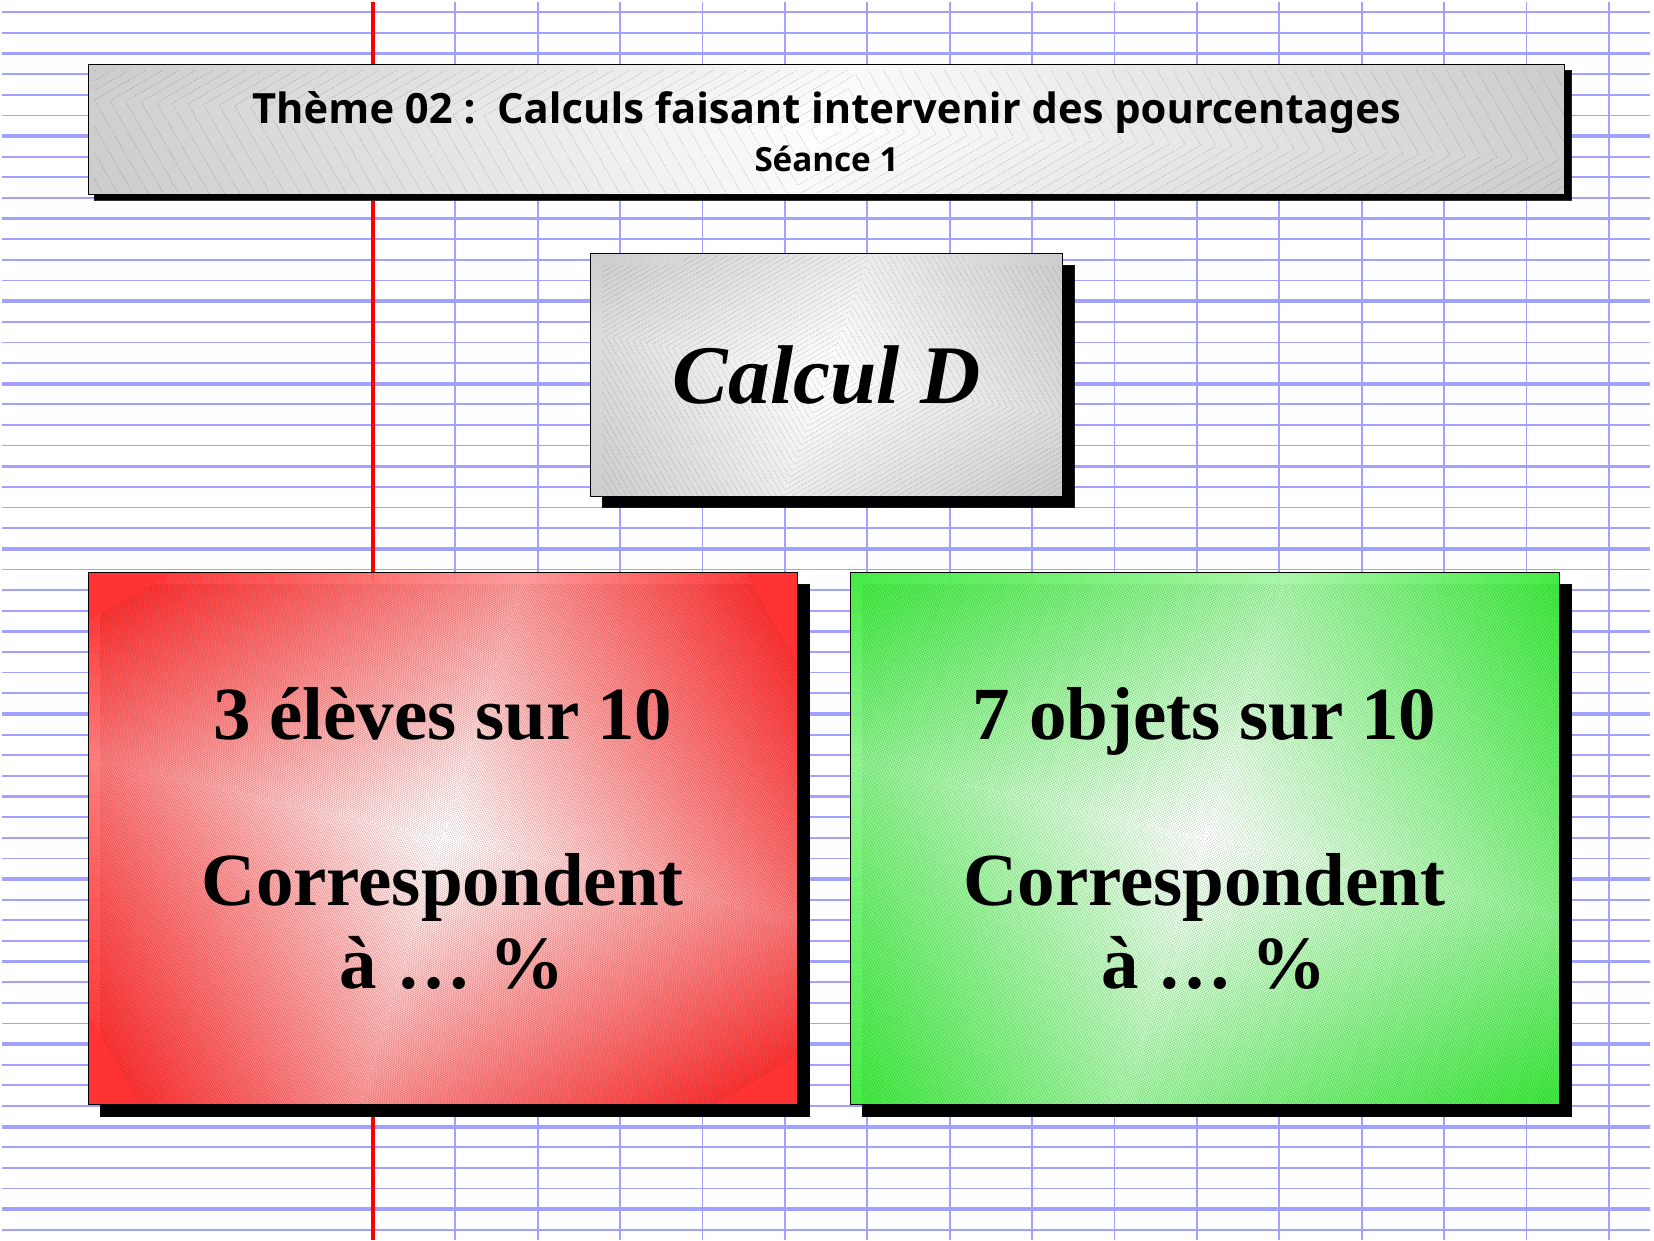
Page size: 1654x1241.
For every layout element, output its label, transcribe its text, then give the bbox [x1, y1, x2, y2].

picture [0, 0, 1654, 1241]
text_box Calcul D [590, 253, 1063, 497]
text_box 3 élèves sur 10 Correspondent à … % [88, 572, 798, 1105]
text_box 7 objets sur 10 Correspondent à … % [850, 572, 1560, 1105]
text_box Thème 02 : Calculs faisant intervenir des pourcentages Séance 1 [88, 64, 1565, 195]
